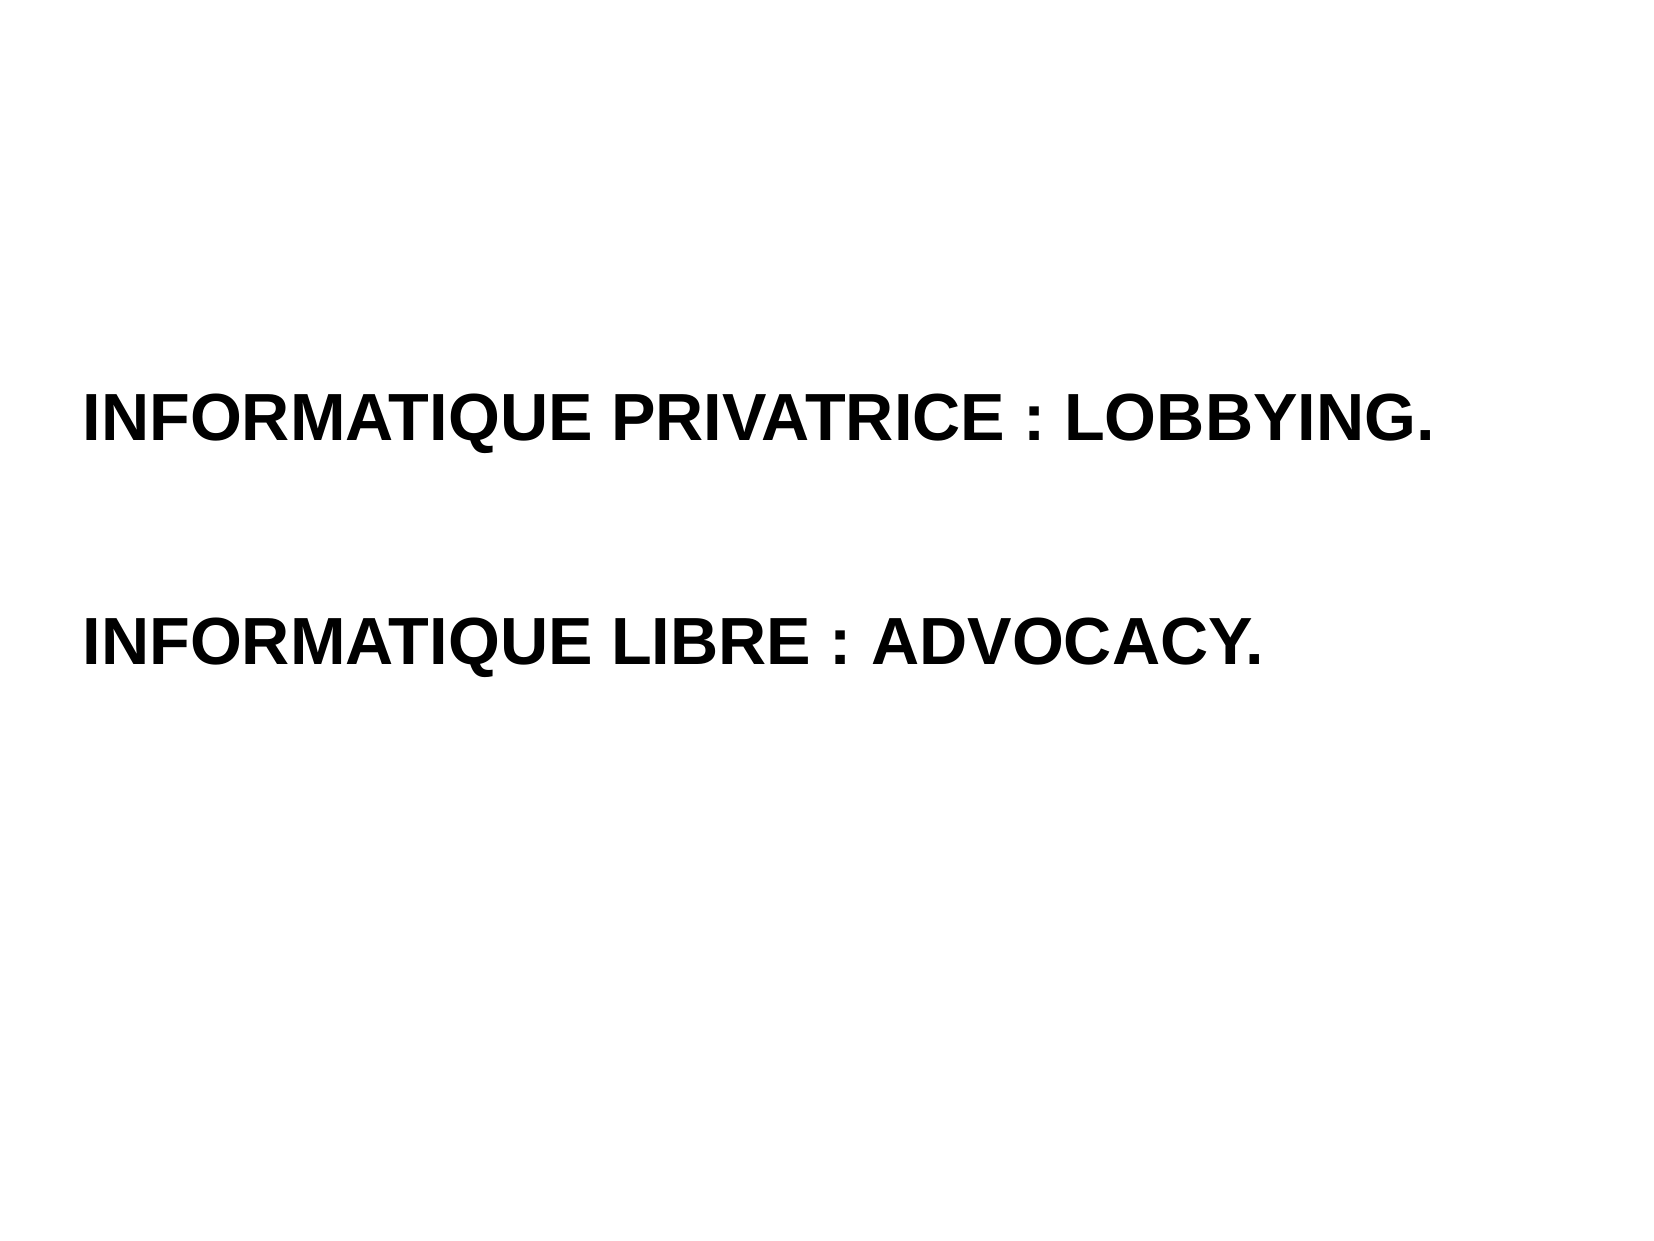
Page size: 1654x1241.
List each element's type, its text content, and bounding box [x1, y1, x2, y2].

subtitle INFORMATIQUE PRIVATRICE : LOBBYING. INFORMATIQUE LIBRE : ADVOCACY. [82, 49, 1571, 1010]
